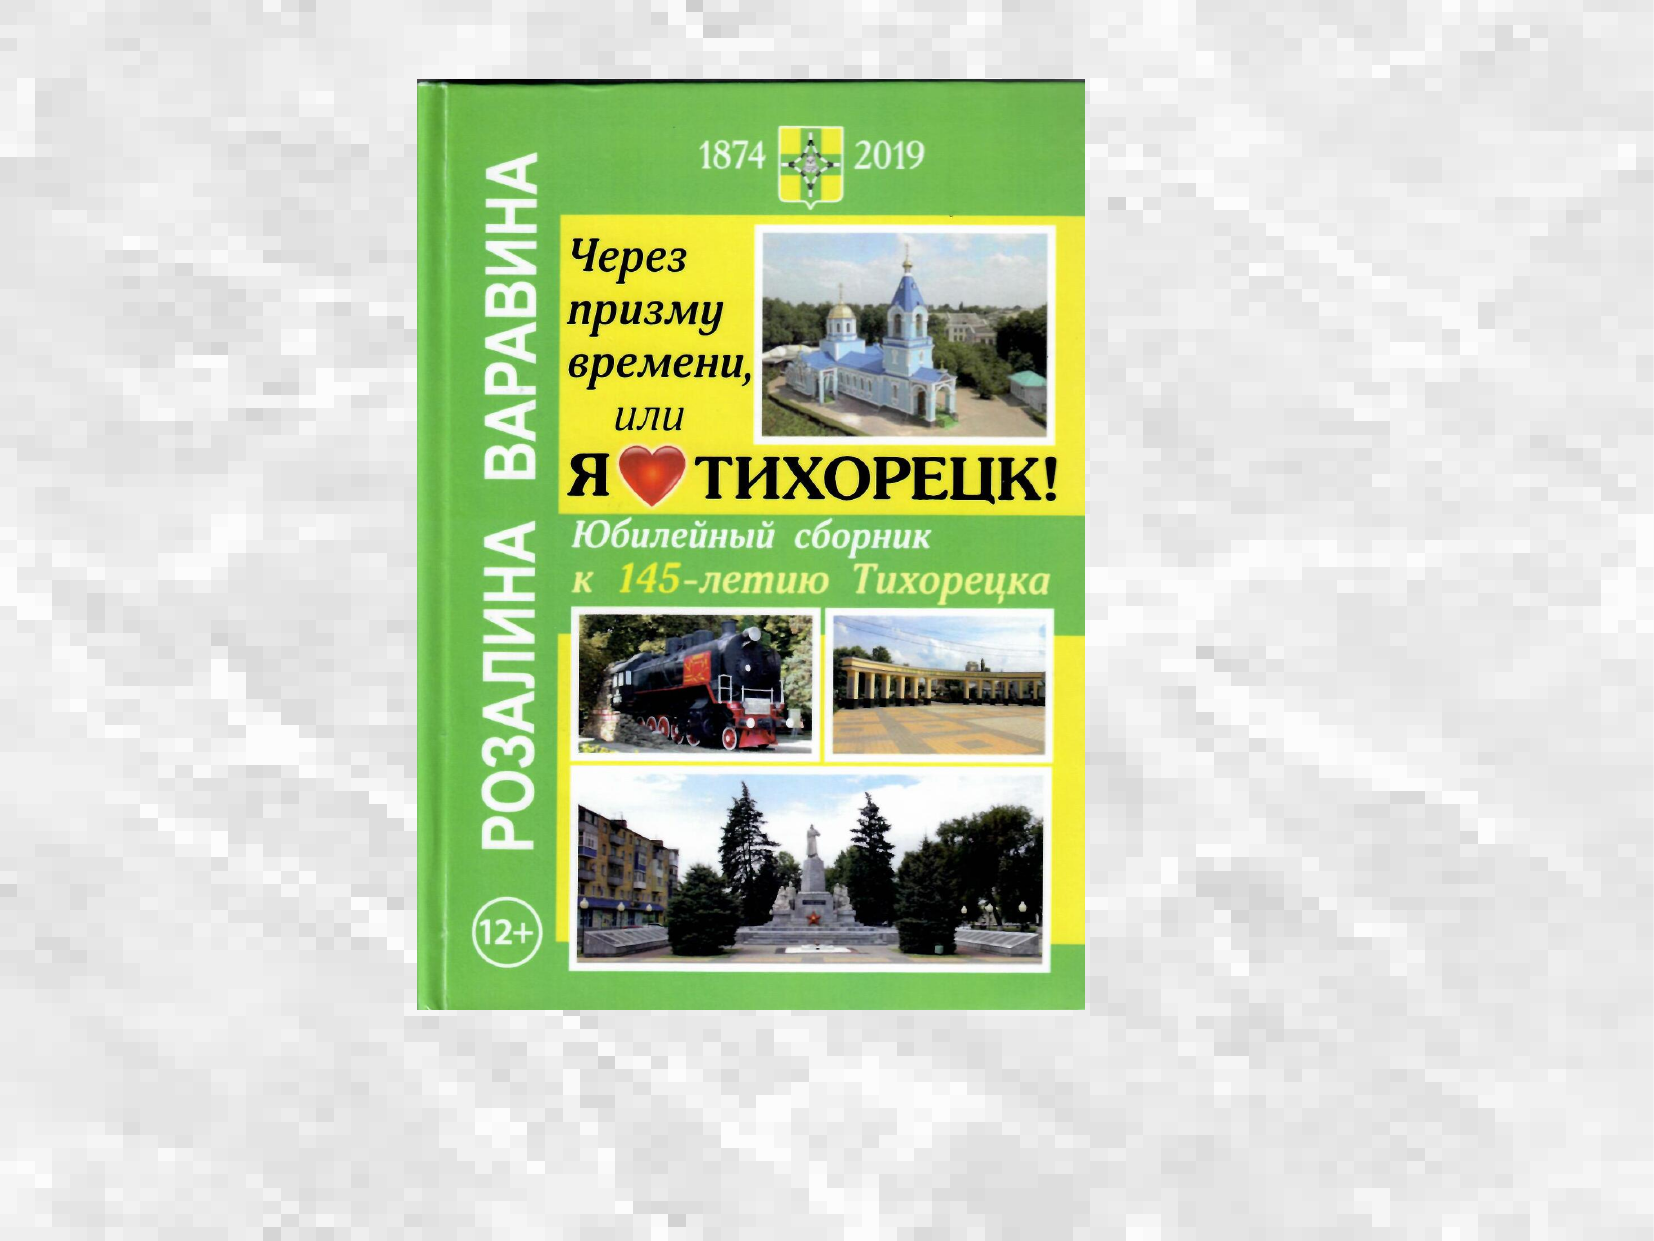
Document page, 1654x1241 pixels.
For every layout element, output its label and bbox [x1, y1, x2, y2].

picture [417, 79, 1085, 1010]
